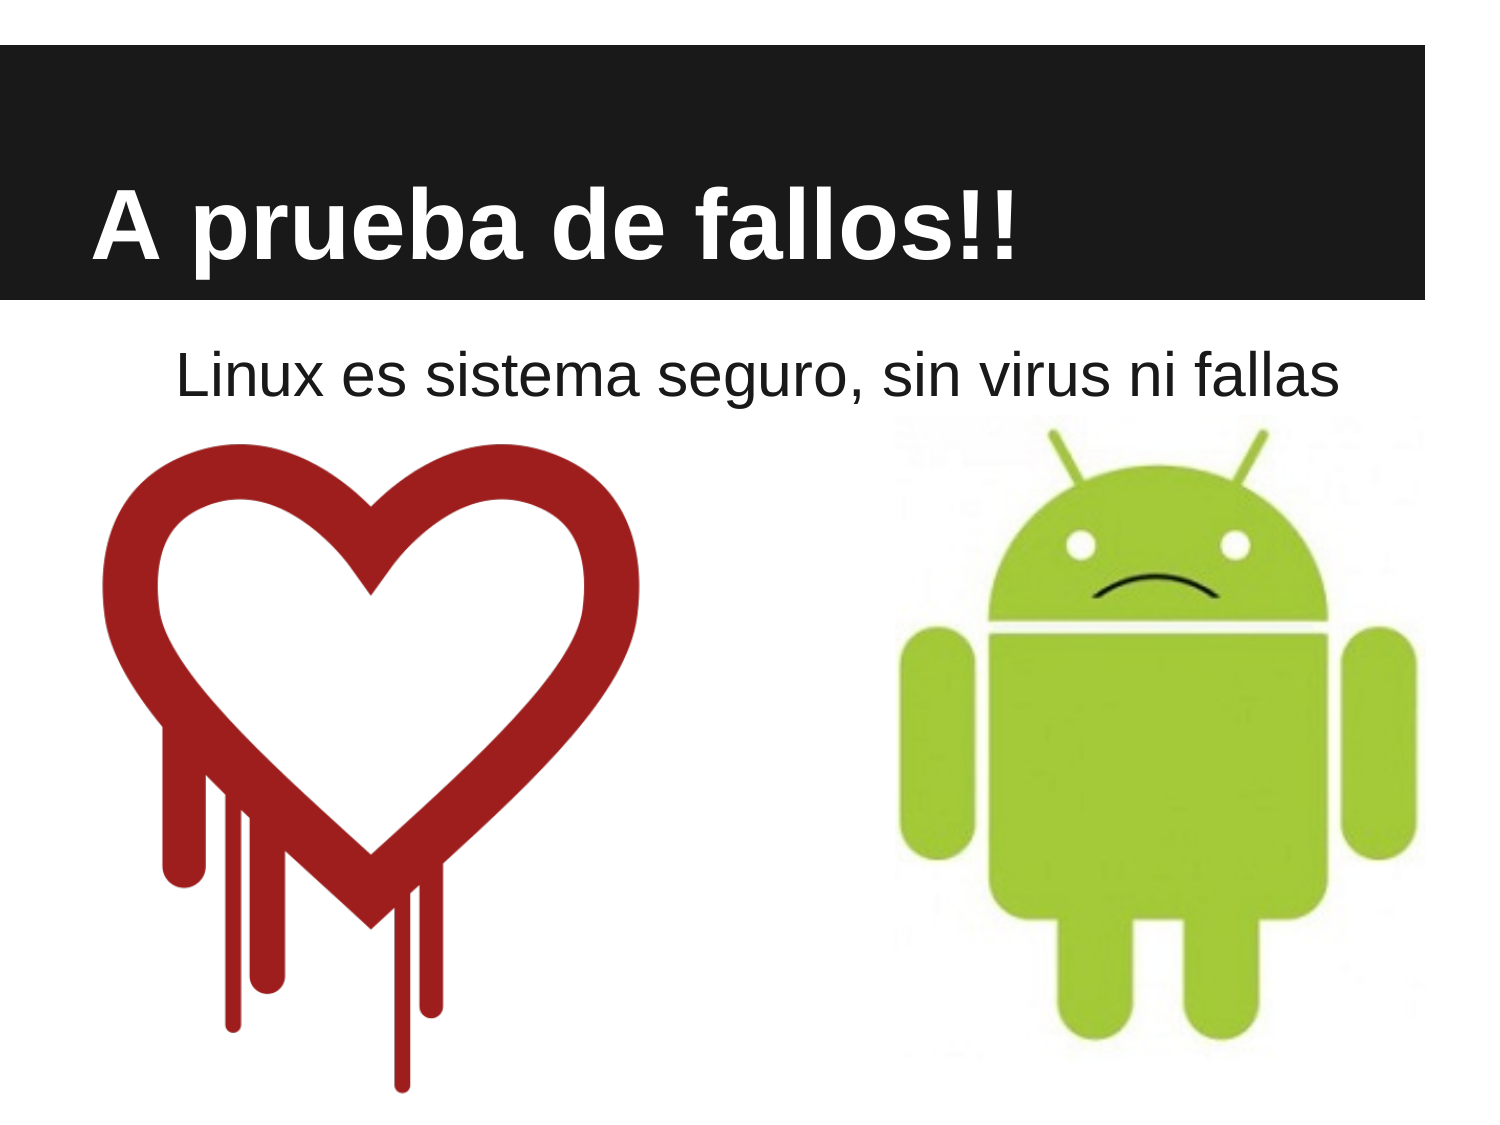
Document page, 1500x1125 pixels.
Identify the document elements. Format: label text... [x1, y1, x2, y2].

list Linux es sistema seguro, sin virus ni fallas [75, 319, 1426, 1078]
picture [895, 415, 1426, 1061]
picture [75, 415, 669, 1125]
title A prueba de fallos!! [75, 45, 1426, 295]
